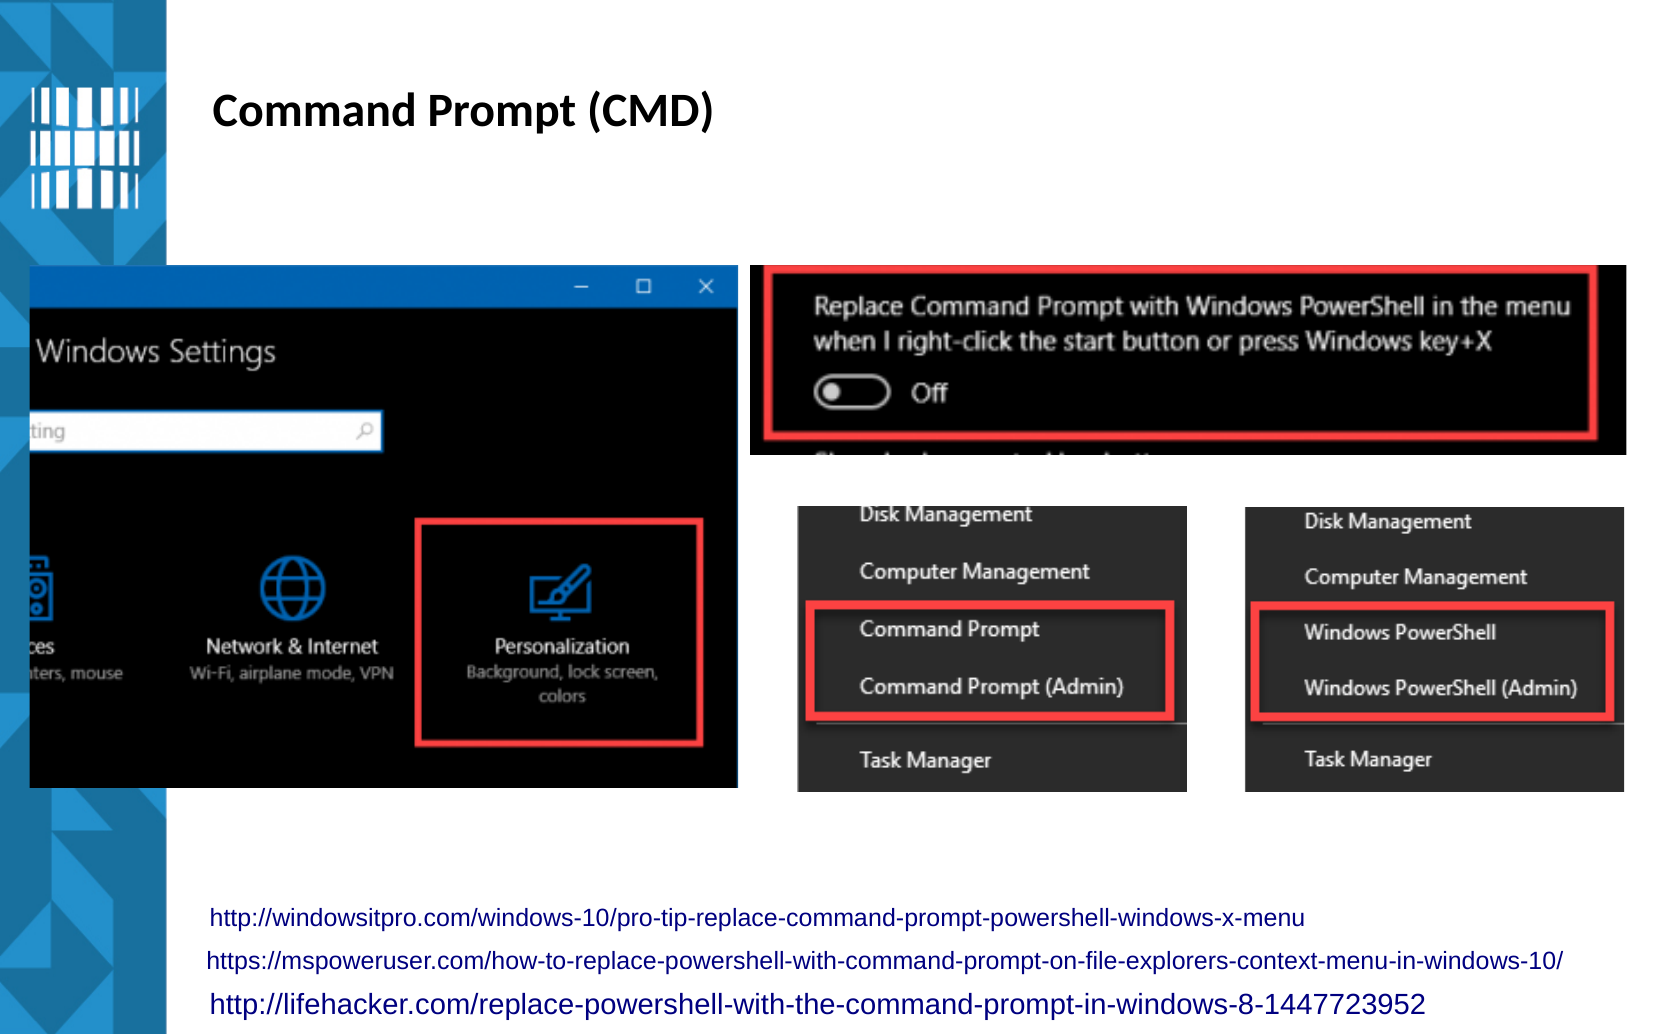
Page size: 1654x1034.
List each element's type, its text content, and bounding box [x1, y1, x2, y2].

text_box http://lifehacker.com/replace-powershell-with-the-command-prompt-in-windows-8-1447723952 [194, 980, 1459, 1034]
picture [29, 265, 739, 788]
picture [797, 506, 1187, 792]
text_box https://mspoweruser.com/how-to-replace-powershell-with-command-prompt-on-file-explorers-context-menu-in-windows-10/ [191, 938, 1609, 982]
picture [750, 265, 1627, 455]
picture [1244, 507, 1625, 792]
picture [42, 108, 132, 208]
text_box http://windowsitpro.com/windows-10/pro-tip-replace-command-prompt-powershell-windows-x-menu [194, 896, 1341, 938]
title Command Prompt (CMD) [212, 28, 1524, 201]
